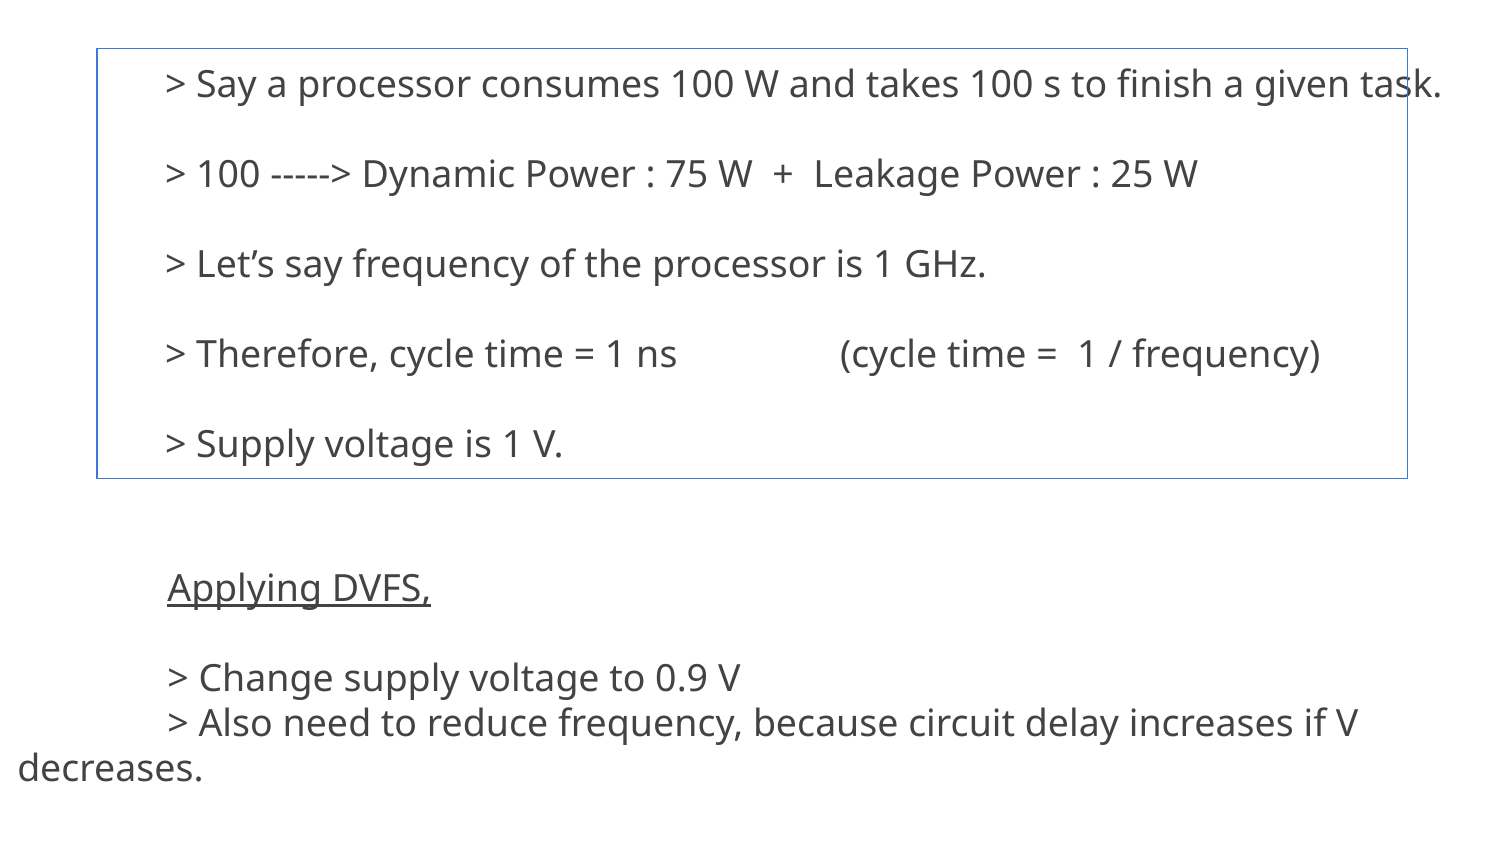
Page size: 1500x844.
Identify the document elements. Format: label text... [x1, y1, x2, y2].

text_box > Say a processor consumes 100 W and takes 100 s to finish a given task. > 100 -----> Dynamic Power : 75 W + Leakage Power : 25 W > Let’s say frequency of the processor is 1 GHz. > Therefore, cycle time = 1 ns (cycle time = 1 / frequency) > Supply voltage is 1 V. [0, 0, 1500, 504]
text_box Applying DVFS, > Change supply voltage to 0.9 V > Also need to reduce frequency, because circuit delay increases if V decreases. [2, 503, 1500, 842]
